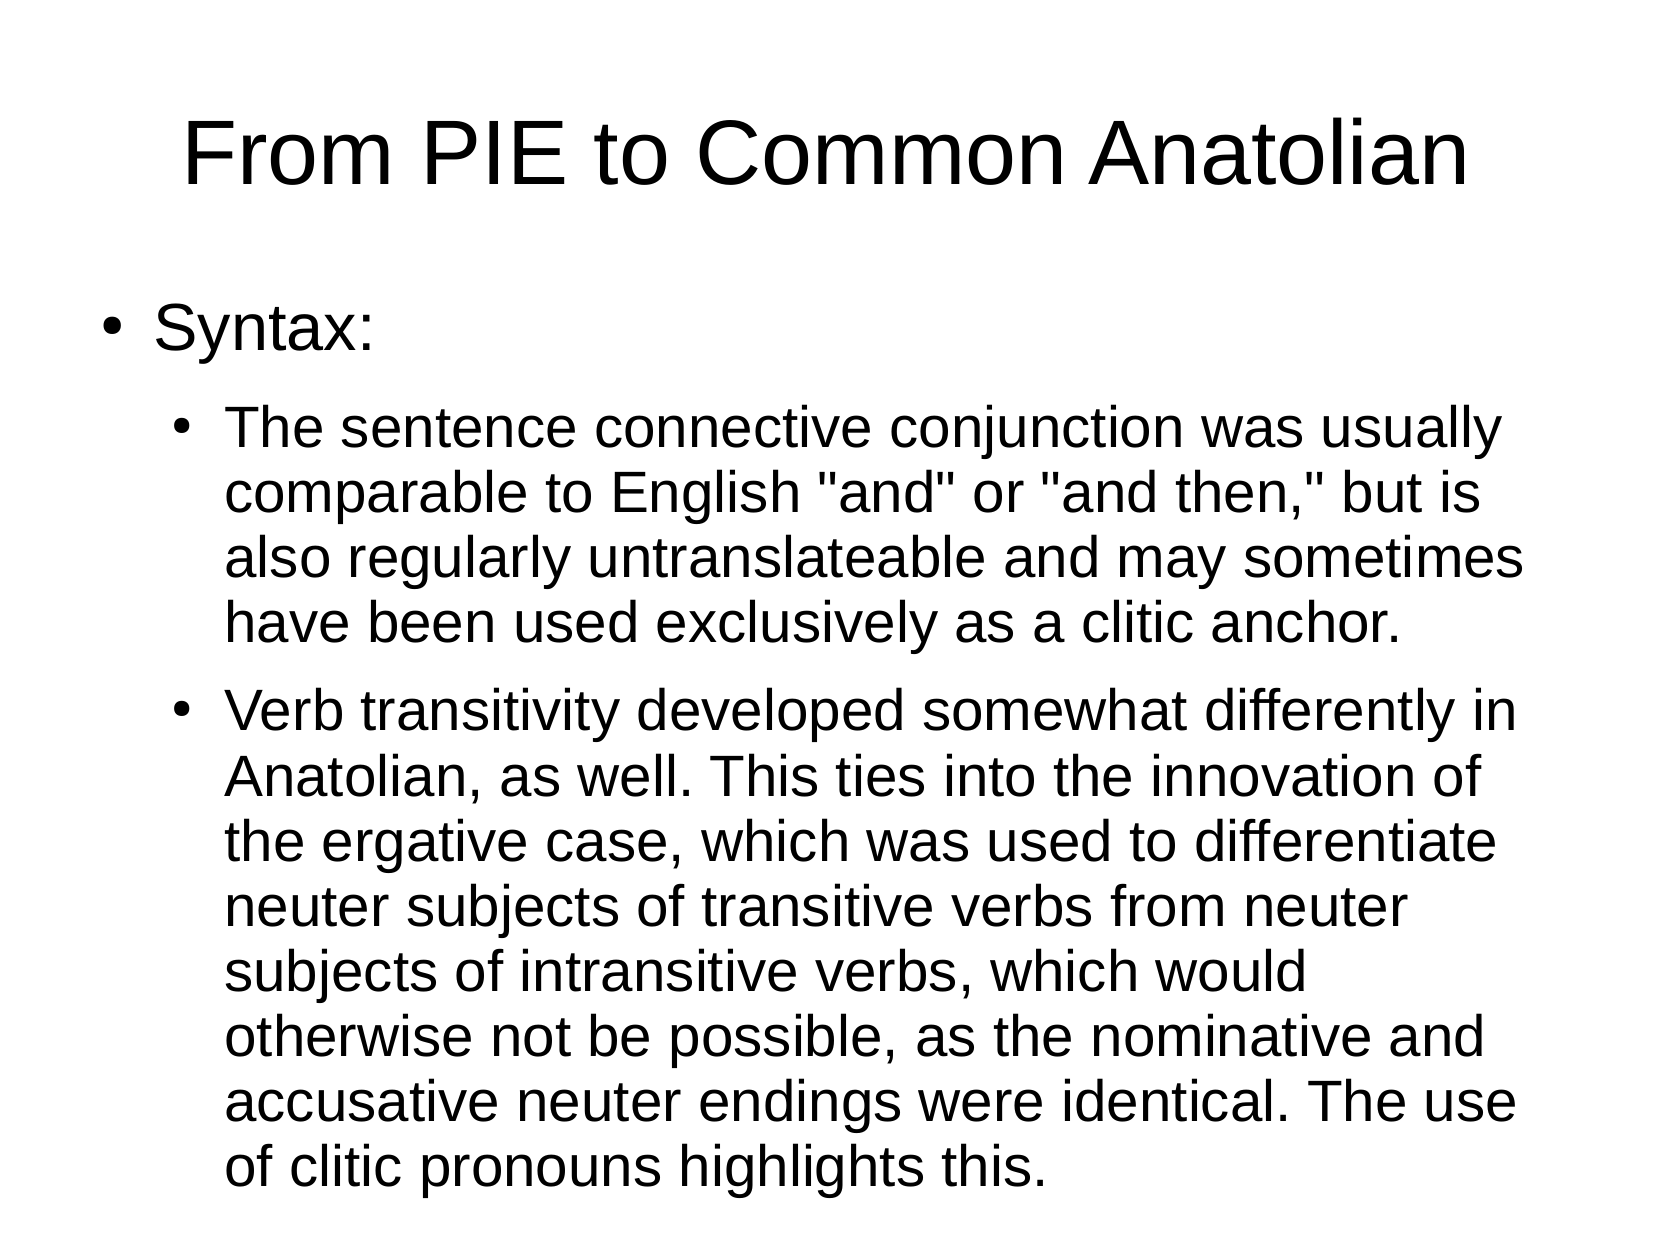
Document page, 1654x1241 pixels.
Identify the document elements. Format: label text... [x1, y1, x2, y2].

list Syntax: The sentence connective conjunction was usually comparable to English "and" or "and then," but is also regularly untranslateable and may sometimes have been used exclusively as a clitic anchor. Verb transitivity developed somewhat differently in Anatolian, as well. This ties into the innovation of the ergative case, which was used to differentiate neuter subjects of transitive verbs from neuter subjects of intransitive verbs, which would otherwise not be possible, as the nominative and accusative neuter endings were identical. The use of clitic pronouns highlights this. [82, 290, 1571, 1196]
title From PIE to Common Anatolian [82, 49, 1571, 257]
